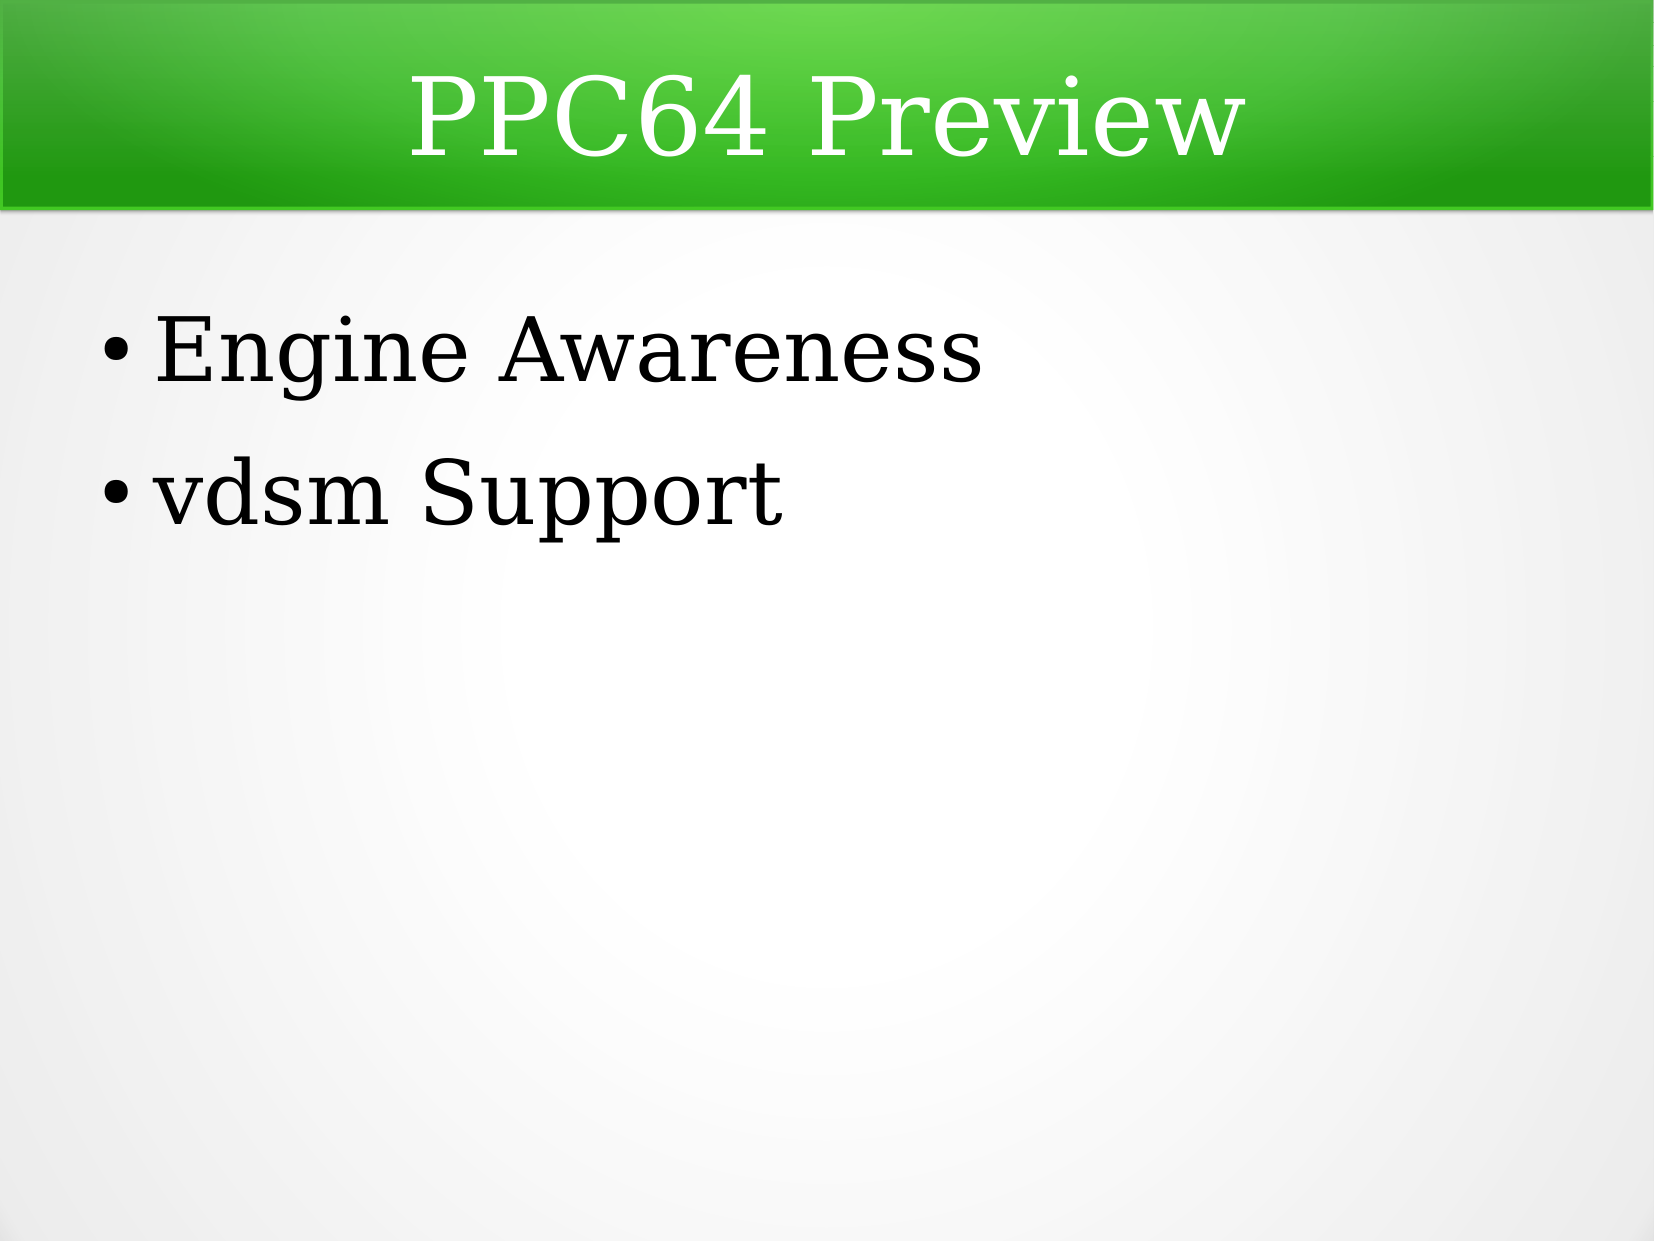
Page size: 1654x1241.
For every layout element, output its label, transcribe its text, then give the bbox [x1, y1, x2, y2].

title PPC64 Preview [82, 47, 1571, 189]
list Engine Awareness vdsm Support [82, 299, 1571, 1019]
